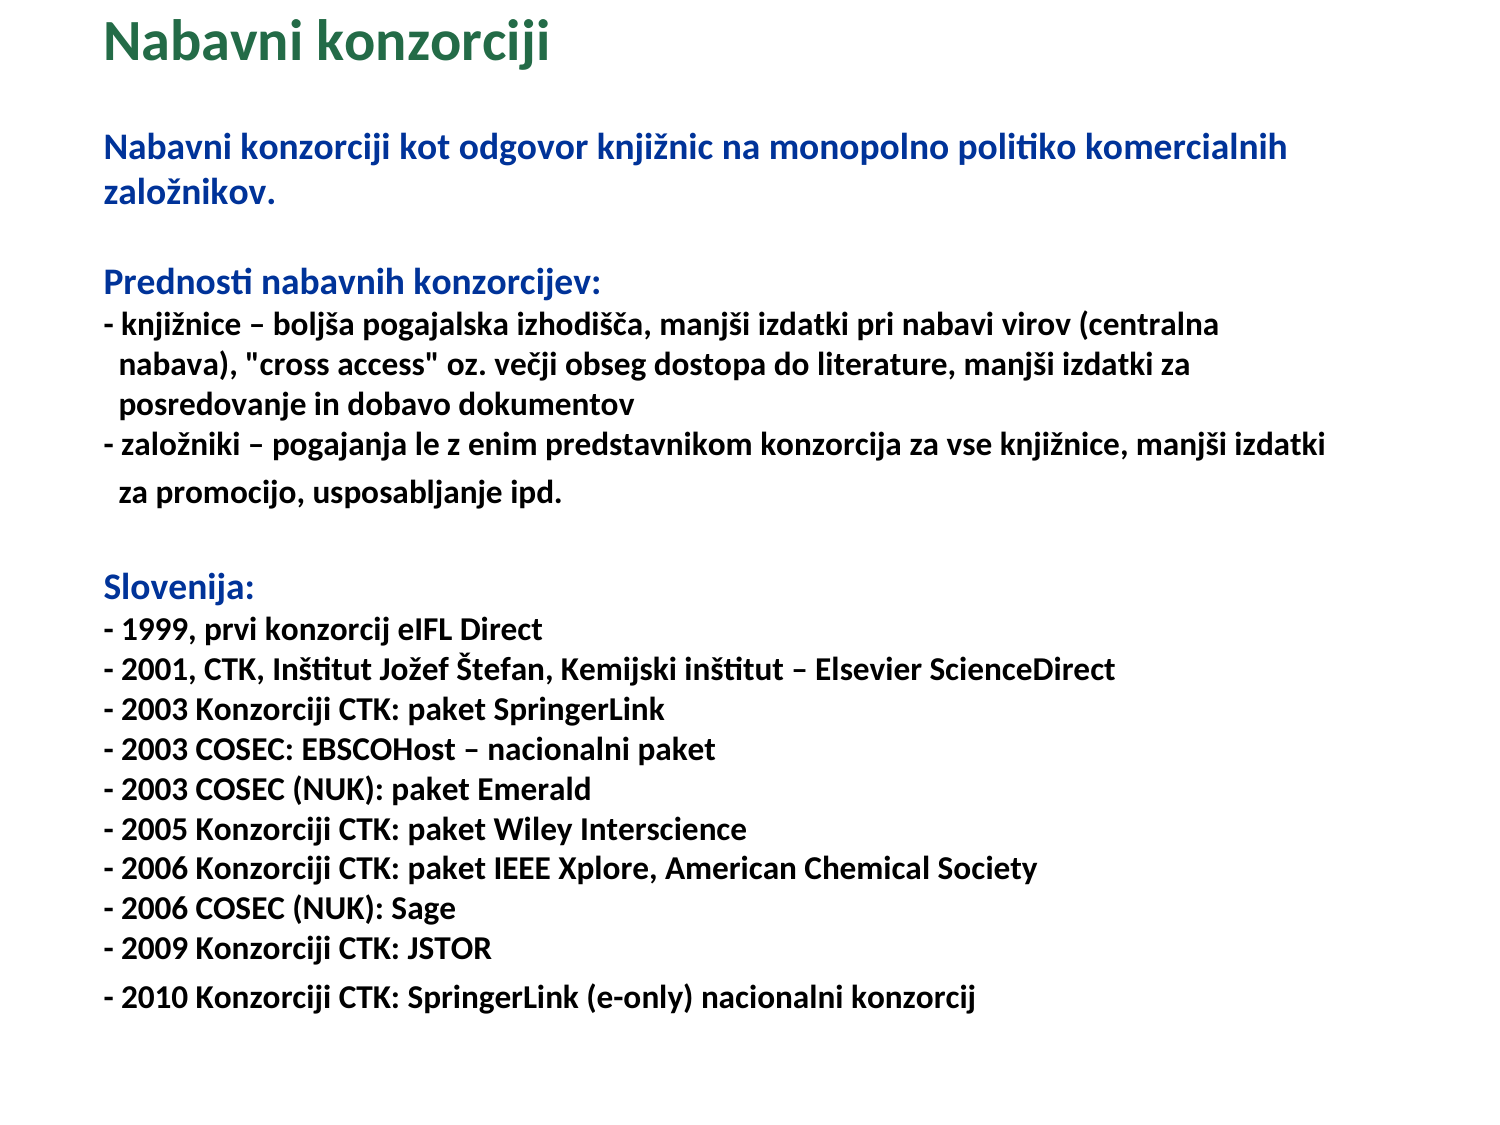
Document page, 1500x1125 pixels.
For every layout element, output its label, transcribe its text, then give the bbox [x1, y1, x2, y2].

title Nabavni konzorciji Nabavni konzorciji kot odgovor knjižnic na monopolno politiko komercialnih založnikov. Prednosti nabavnih konzorcijev: - knjižnice – boljša pogajalska izhodišča, manjši izdatki pri nabavi virov (centralna nabava), "cross access" oz. večji obseg dostopa do literature, manjši izdatki za posredovanje in dobavo dokumentov - založniki – pogajanja le z enim predstavnikom konzorcija za vse knjižnice, manjši izdatki za promocijo, usposabljanje ipd. Slovenija: - 1999, prvi konzorcij eIFL Direct - 2001, CTK, Inštitut Jožef Štefan, Kemijski inštitut – Elsevier ScienceDirect - 2003 Konzorciji CTK: paket SpringerLink - 2003 COSEC: EBSCOHost – nacionalni paket - 2003 COSEC (NUK): paket Emerald - 2005 Konzorciji CTK: paket Wiley Interscience - 2006 Konzorciji CTK: paket IEEE Xplore, American Chemical Society - 2006 COSEC (NUK): Sage - 2009 Konzorciji CTK: JSTOR - 2010 Konzorciji CTK: SpringerLink (e-only) nacionalni konzorcij [88, 0, 1411, 1064]
text_box [230, 935, 1281, 1125]
